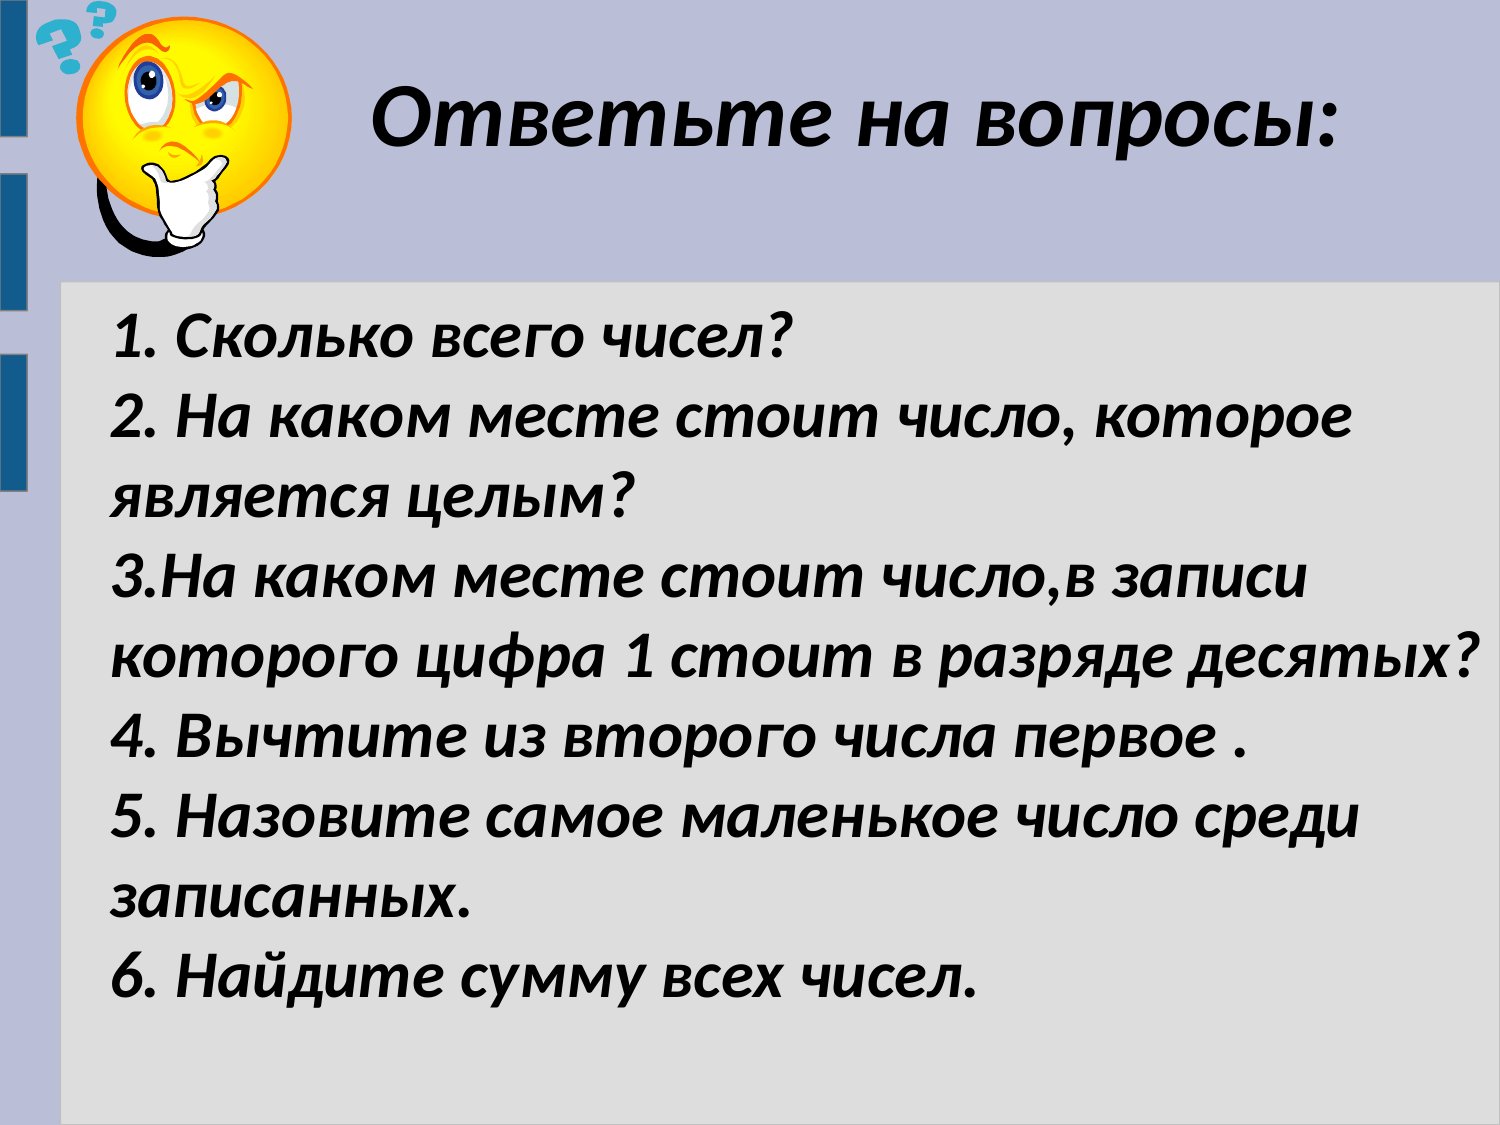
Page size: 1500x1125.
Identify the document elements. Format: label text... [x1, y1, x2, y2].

text_box Ответьте на вопросы: [330, 47, 1383, 189]
picture [34, 0, 293, 258]
text_box 1. Сколько всего чисел? 2. На каком месте стоит число, которое является целым? 3.На каком месте стоит число,в записи которого цифра 1 стоит в разряде десятых? 4. Вычтите из второго числа первое . 5. Назовите самое маленькое число среди записанных. 6. Найдите сумму всех чисел. [94, 283, 1500, 1125]
